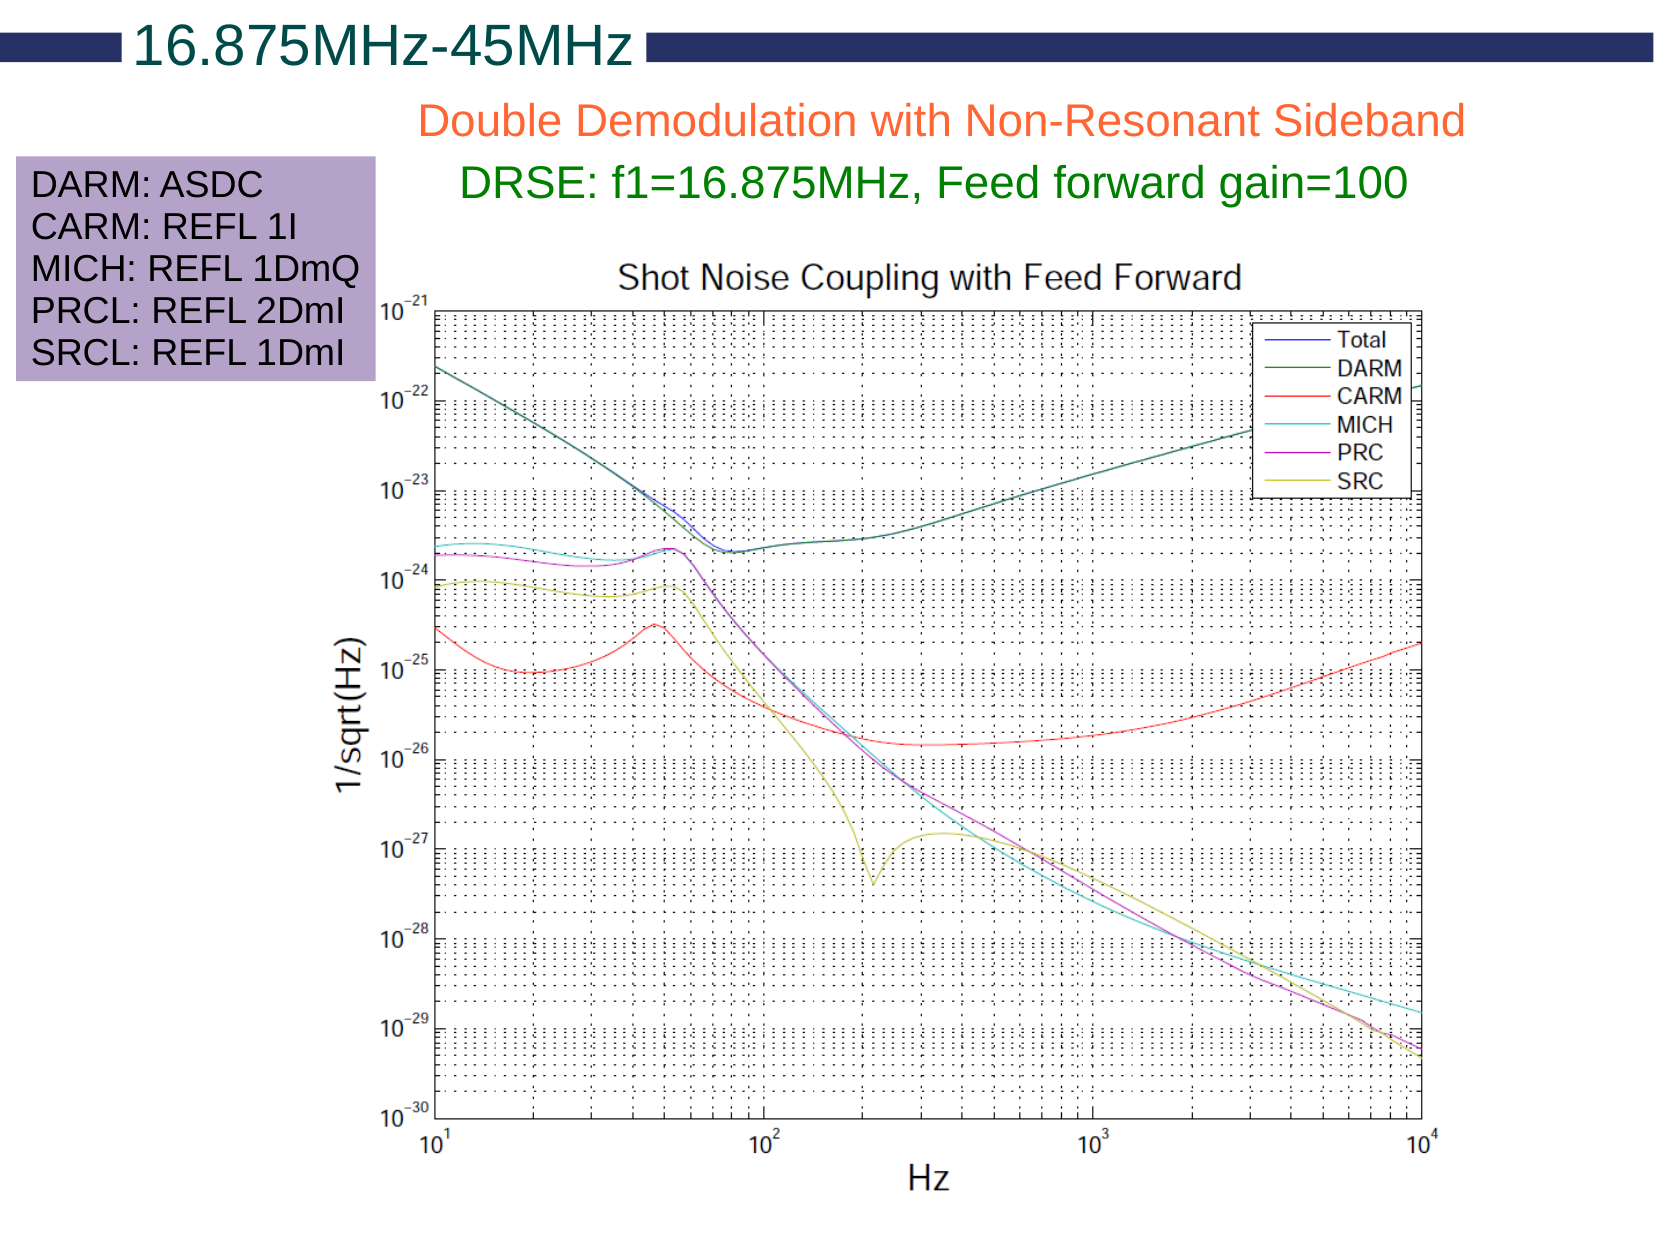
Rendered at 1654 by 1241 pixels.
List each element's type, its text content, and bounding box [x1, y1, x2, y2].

text_box Double Demodulation with Non-Resonant Sideband [402, 87, 1482, 155]
picture [307, 236, 1471, 1212]
text_box DARM: ASDC CARM: REFL 1I MICH: REFL 1DmQ PRCL: REFL 2DmI SRCL: REFL 1DmI [16, 156, 376, 382]
title 16.875MHz-45MHz [121, 12, 647, 78]
text_box DRSE: f1=16.875MHz, Feed forward gain=100 [444, 155, 1424, 216]
